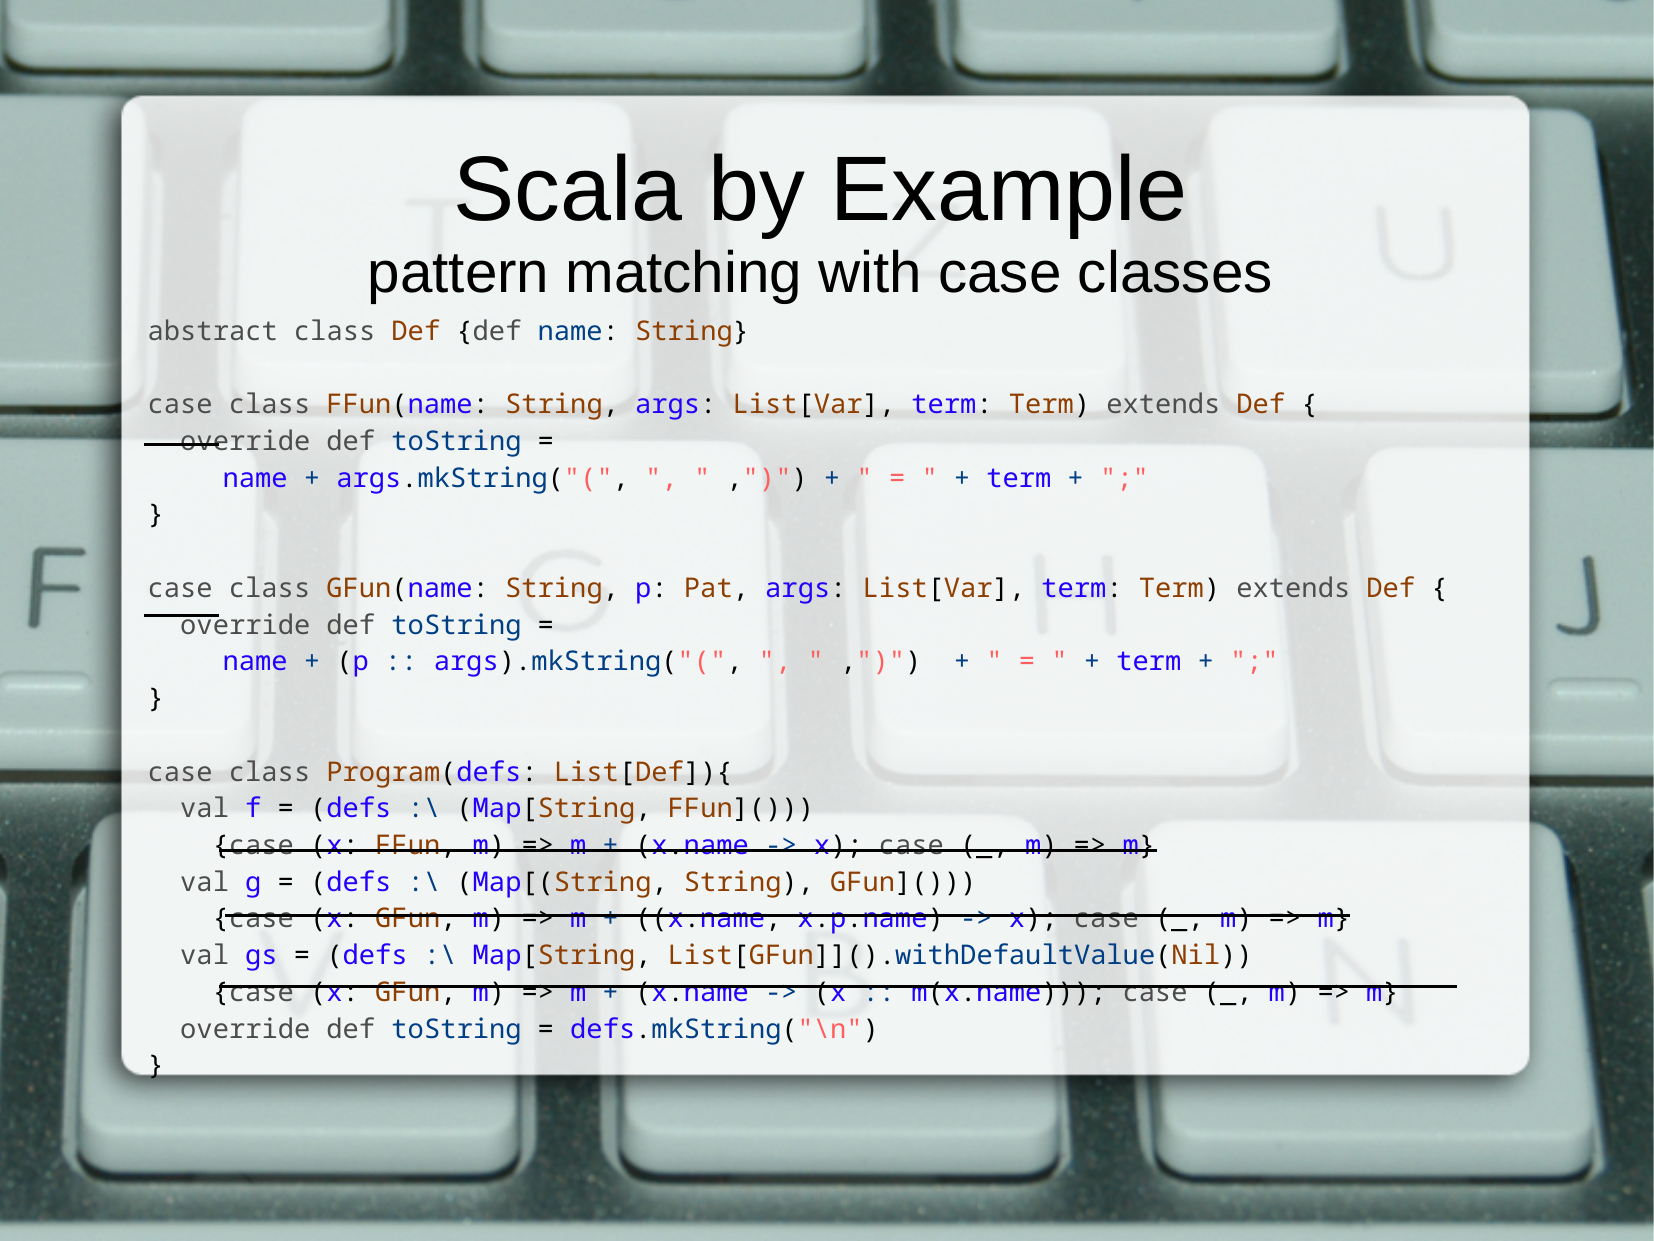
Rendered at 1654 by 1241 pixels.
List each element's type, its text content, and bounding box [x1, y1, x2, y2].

subtitle abstract class Def {def name: String} case class FFun(name: String, args: List[Var], term: Term) extends Def { override def toString = name + args.mkString("(", ", " ,")") + " = " + term + ";" } case class GFun(name: String, p: Pat, args: List[Var], term: Term) extends Def { override def toString = name + (p :: args).mkString("(", ", " ,")") + " = " + term + ";" } case class Program(defs: List[Def]){ val f = (defs :\ (Map[String, FFun]())) {case (x: FFun, m) => m + (x.name -> x); case (_, m) => m} val g = (defs :\ (Map[(String, String), GFun]())) {case (x: GFun, m) => m + ((x.name, x.p.name) -> x); case (_, m) => m} val gs = (defs :\ Map[String, List[GFun]]().withDefaultValue(Nil)) {case (x: GFun, m) => m + (x.name -> (x :: m(x.name))); case (_, m) => m} override def toString = defs.mkString("\n") } [147, 350, 1506, 1045]
title Scala by Example pattern matching with case classes [135, 117, 1506, 325]
picture [0, 0, 1654, 1241]
